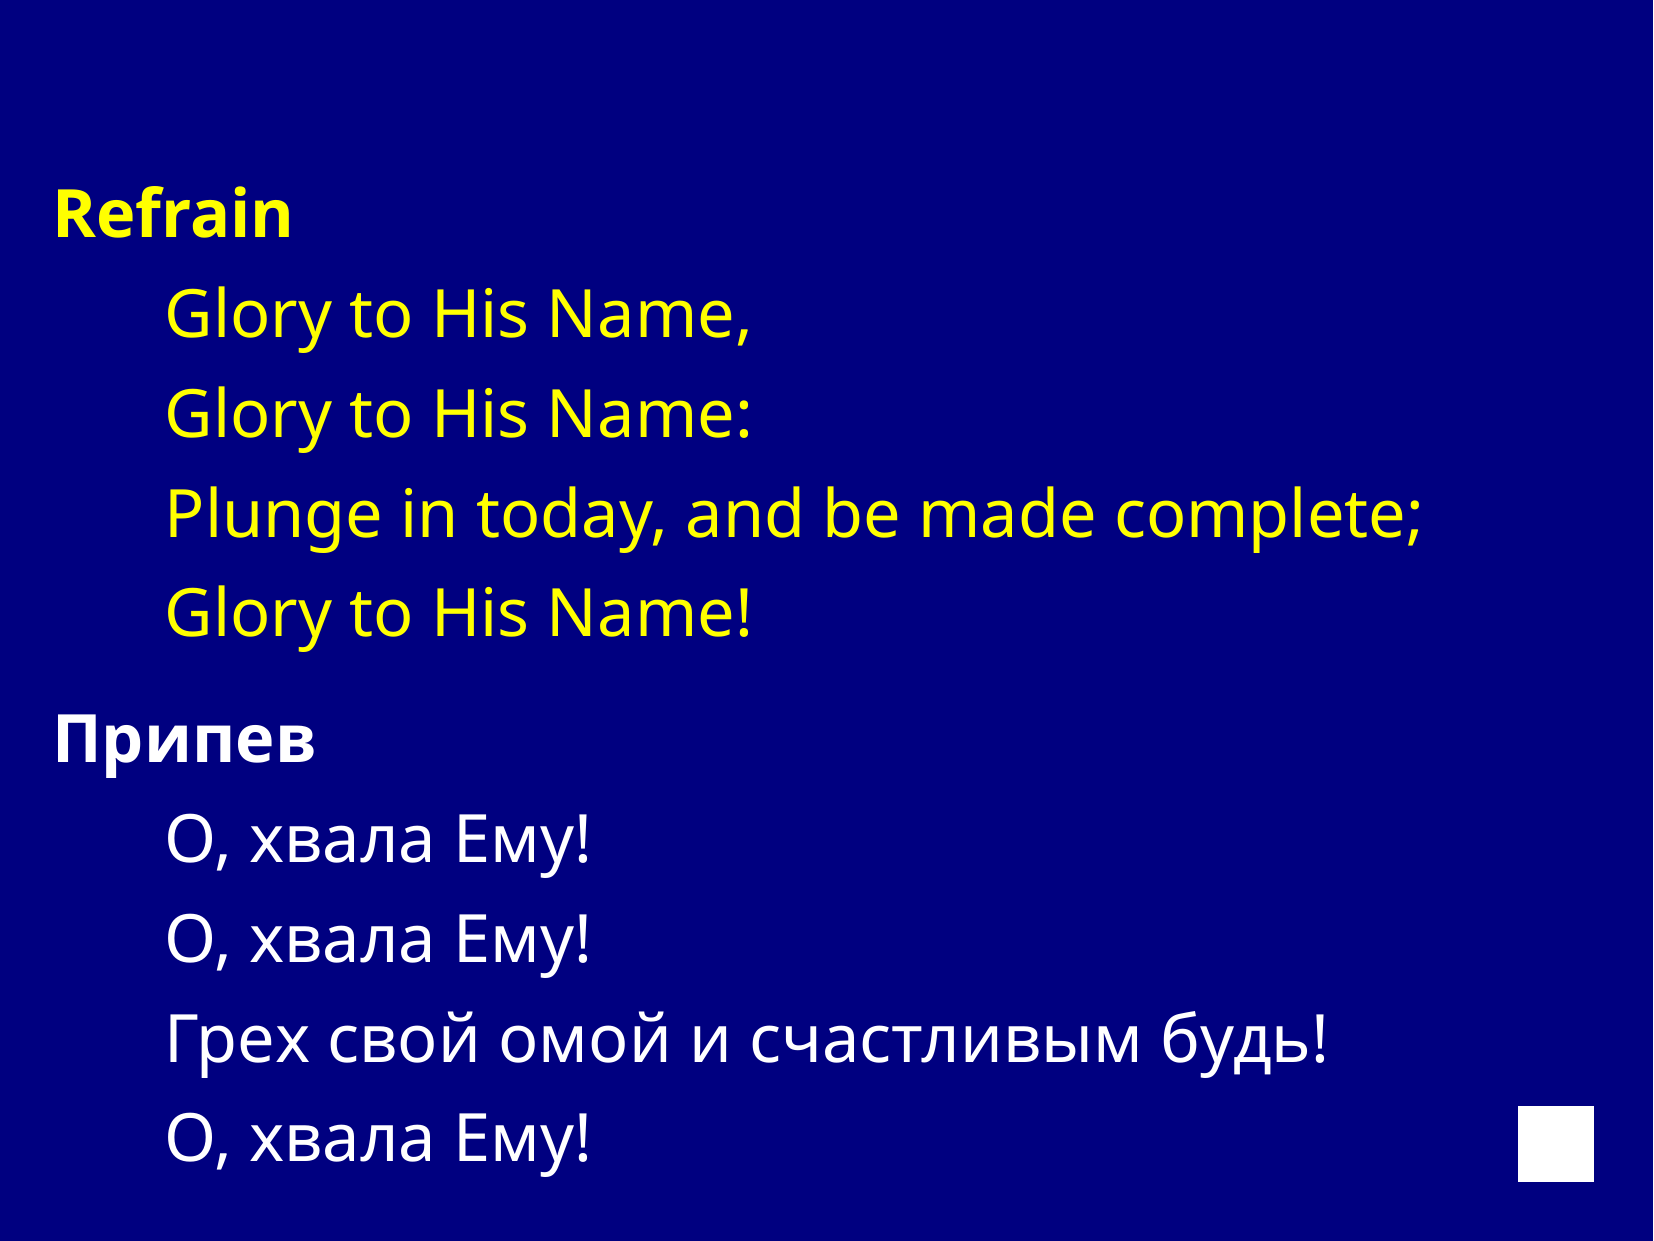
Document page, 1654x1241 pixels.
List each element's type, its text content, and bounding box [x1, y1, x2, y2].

text_box Припев О, хвала Ему! О, хвала Ему! Грех свой омой и счастливым будь! О, хвала Ему! [37, 675, 1653, 1163]
text_box [1518, 1163, 1594, 1182]
text_box Refrain Glory to His Name, Glory to His Name: Plunge in today, and be made complete; Glory to His Name! [37, 150, 1653, 638]
